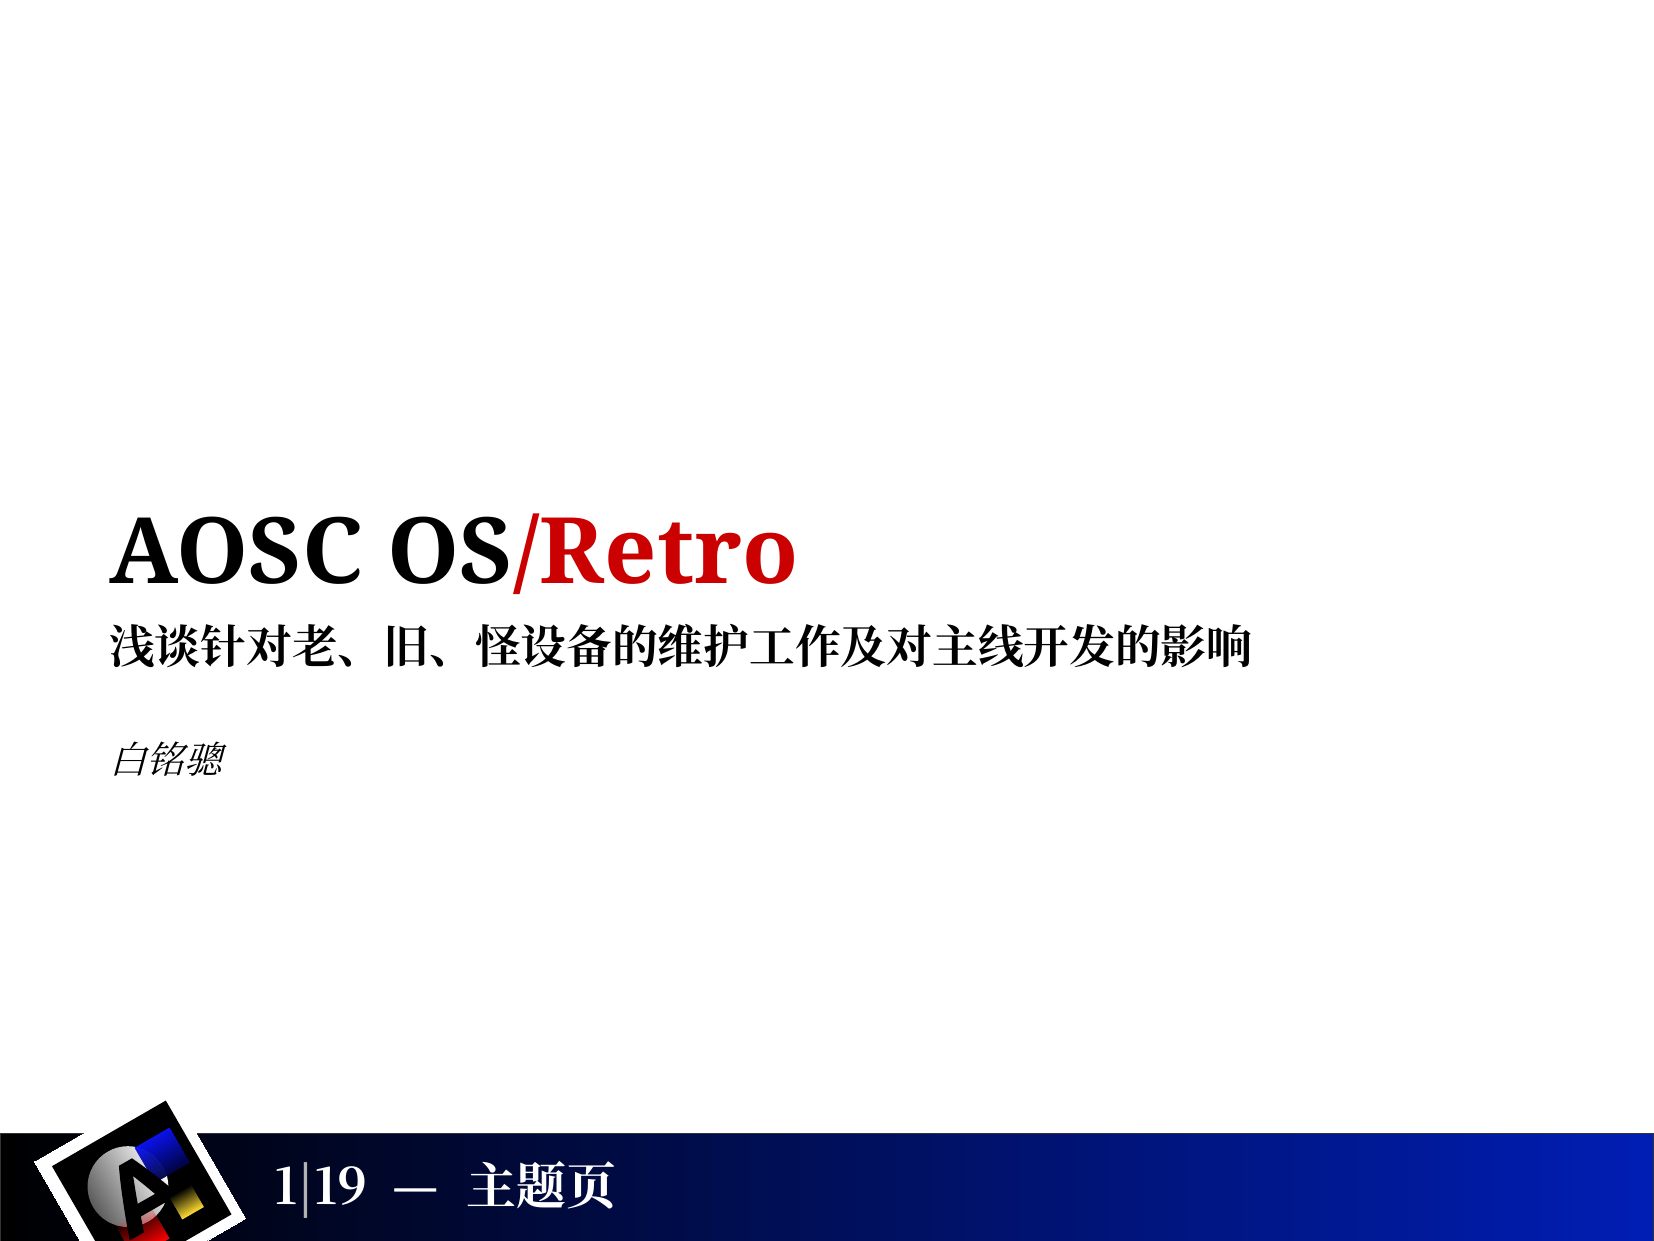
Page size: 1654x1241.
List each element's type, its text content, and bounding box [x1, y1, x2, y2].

text_box 17|19 — Try It! [259, 1139, 1571, 1241]
text_box AOSC OS/Retro 浅谈针对老、旧、怪设备的维护工作及对主线开发的影响 白铭骢 [94, 478, 1268, 792]
text_box [0, 1084, 1654, 1241]
picture [51, 1100, 232, 1241]
